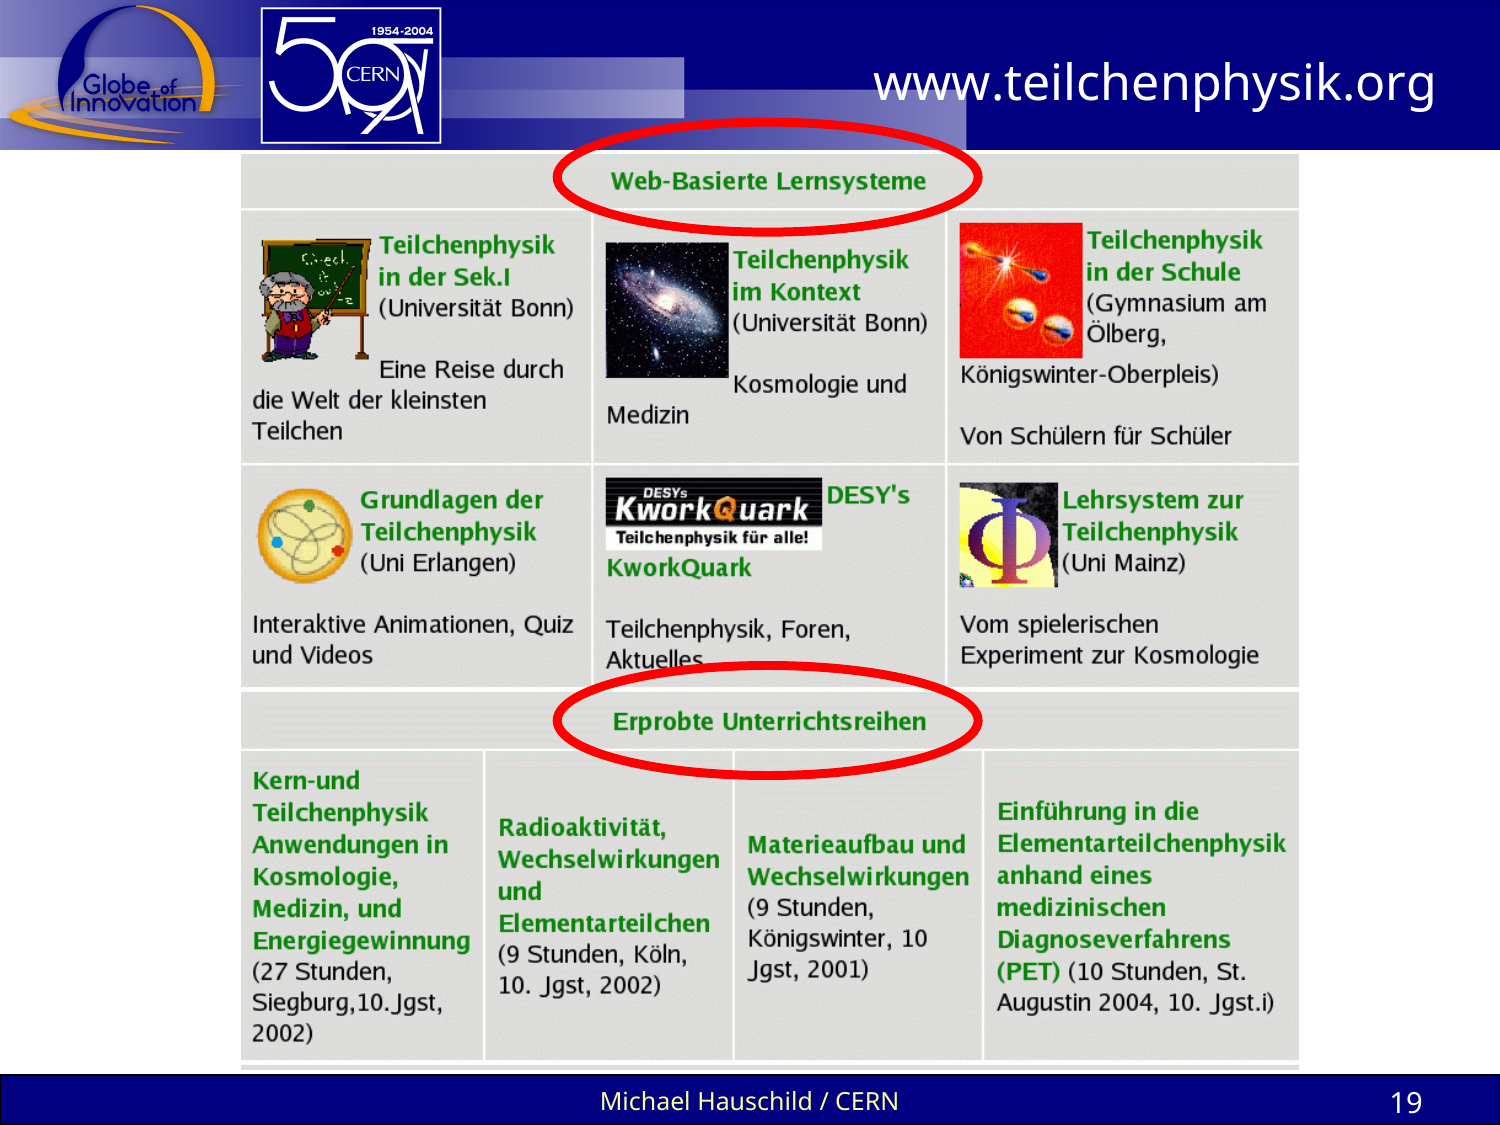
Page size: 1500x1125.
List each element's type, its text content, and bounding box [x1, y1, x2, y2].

picture [0, 0, 1500, 150]
picture [599, 127, 936, 150]
picture [241, 154, 1299, 1070]
title www.teilchenphysik.org [450, 37, 1438, 126]
picture [562, 154, 973, 227]
